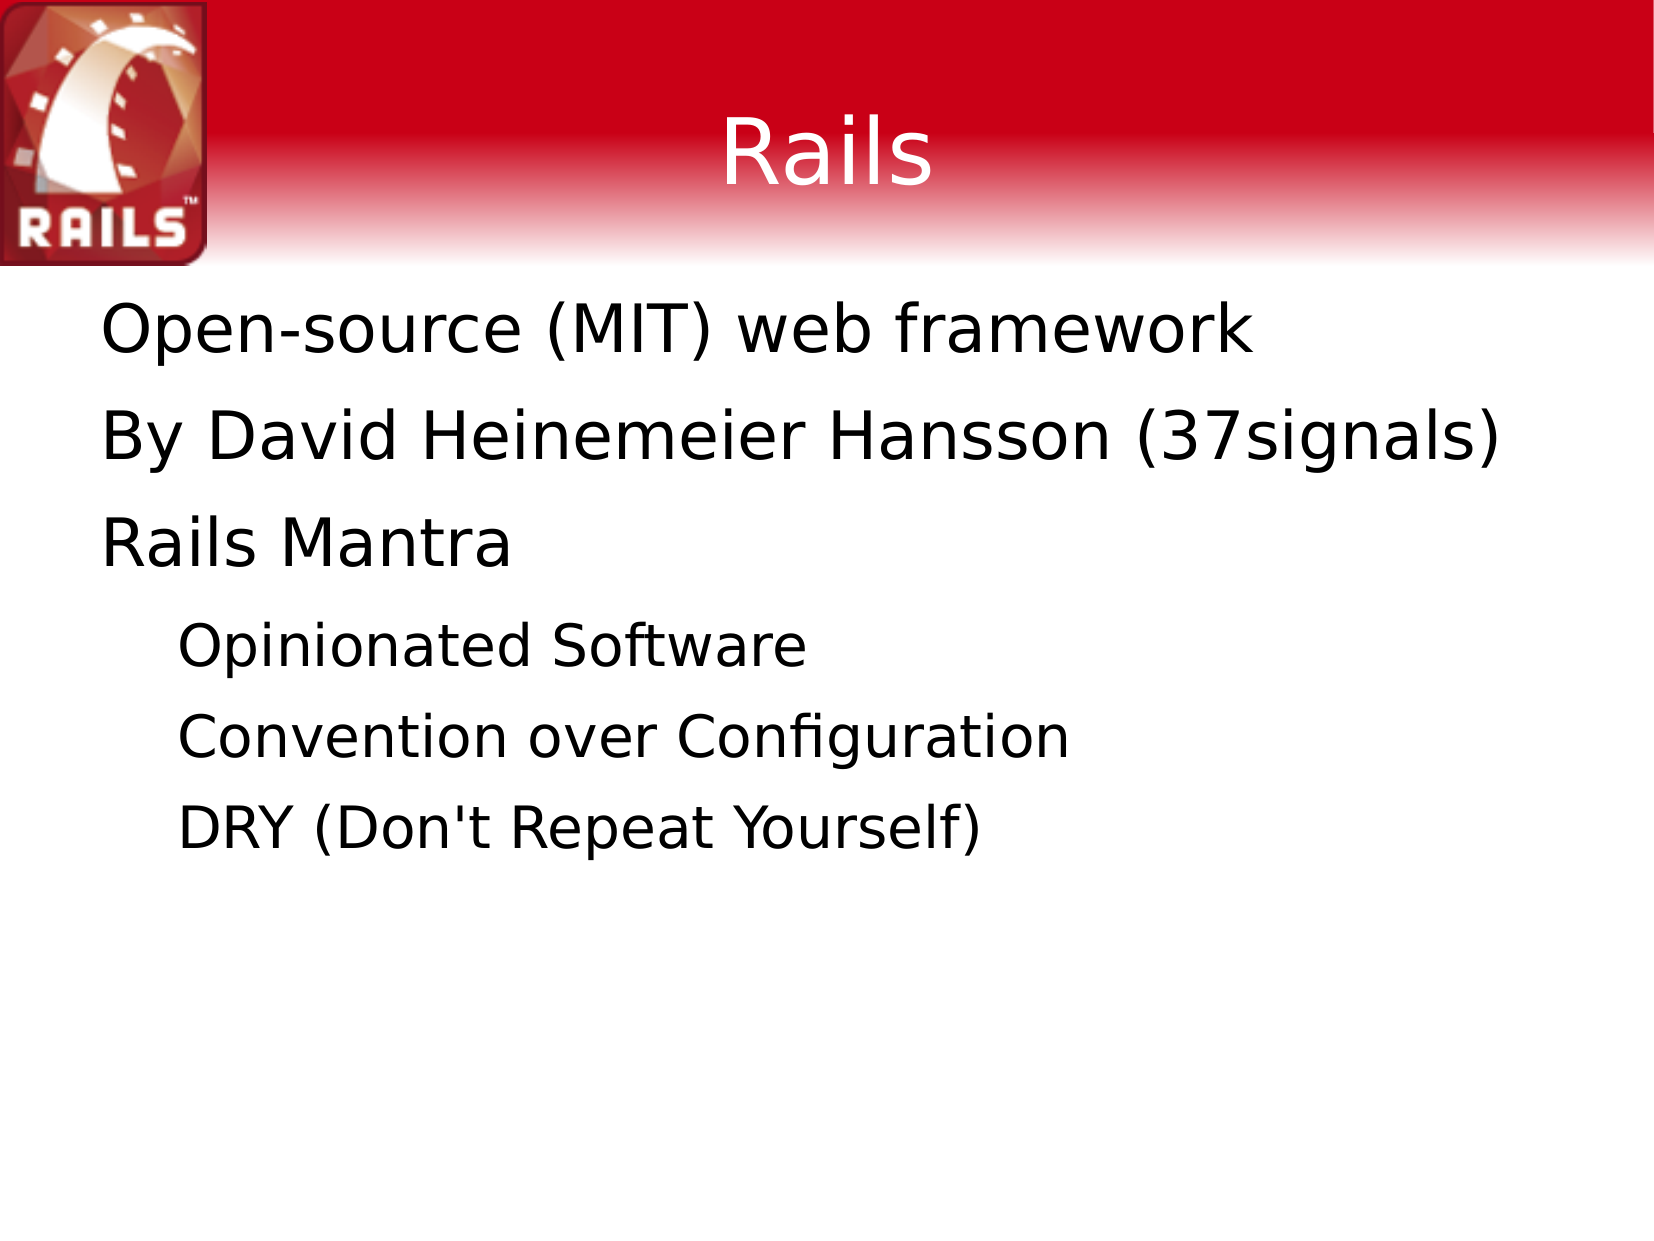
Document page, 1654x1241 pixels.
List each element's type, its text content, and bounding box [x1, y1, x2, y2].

picture [0, 2, 207, 266]
list Open-source (MIT) web framework By David Heinemeier Hansson (37signals) Rails Mantra Opinionated Software Convention over Configuration DRY (Don't Repeat Yourself) [82, 290, 1571, 1094]
title Rails [82, 49, 1571, 257]
